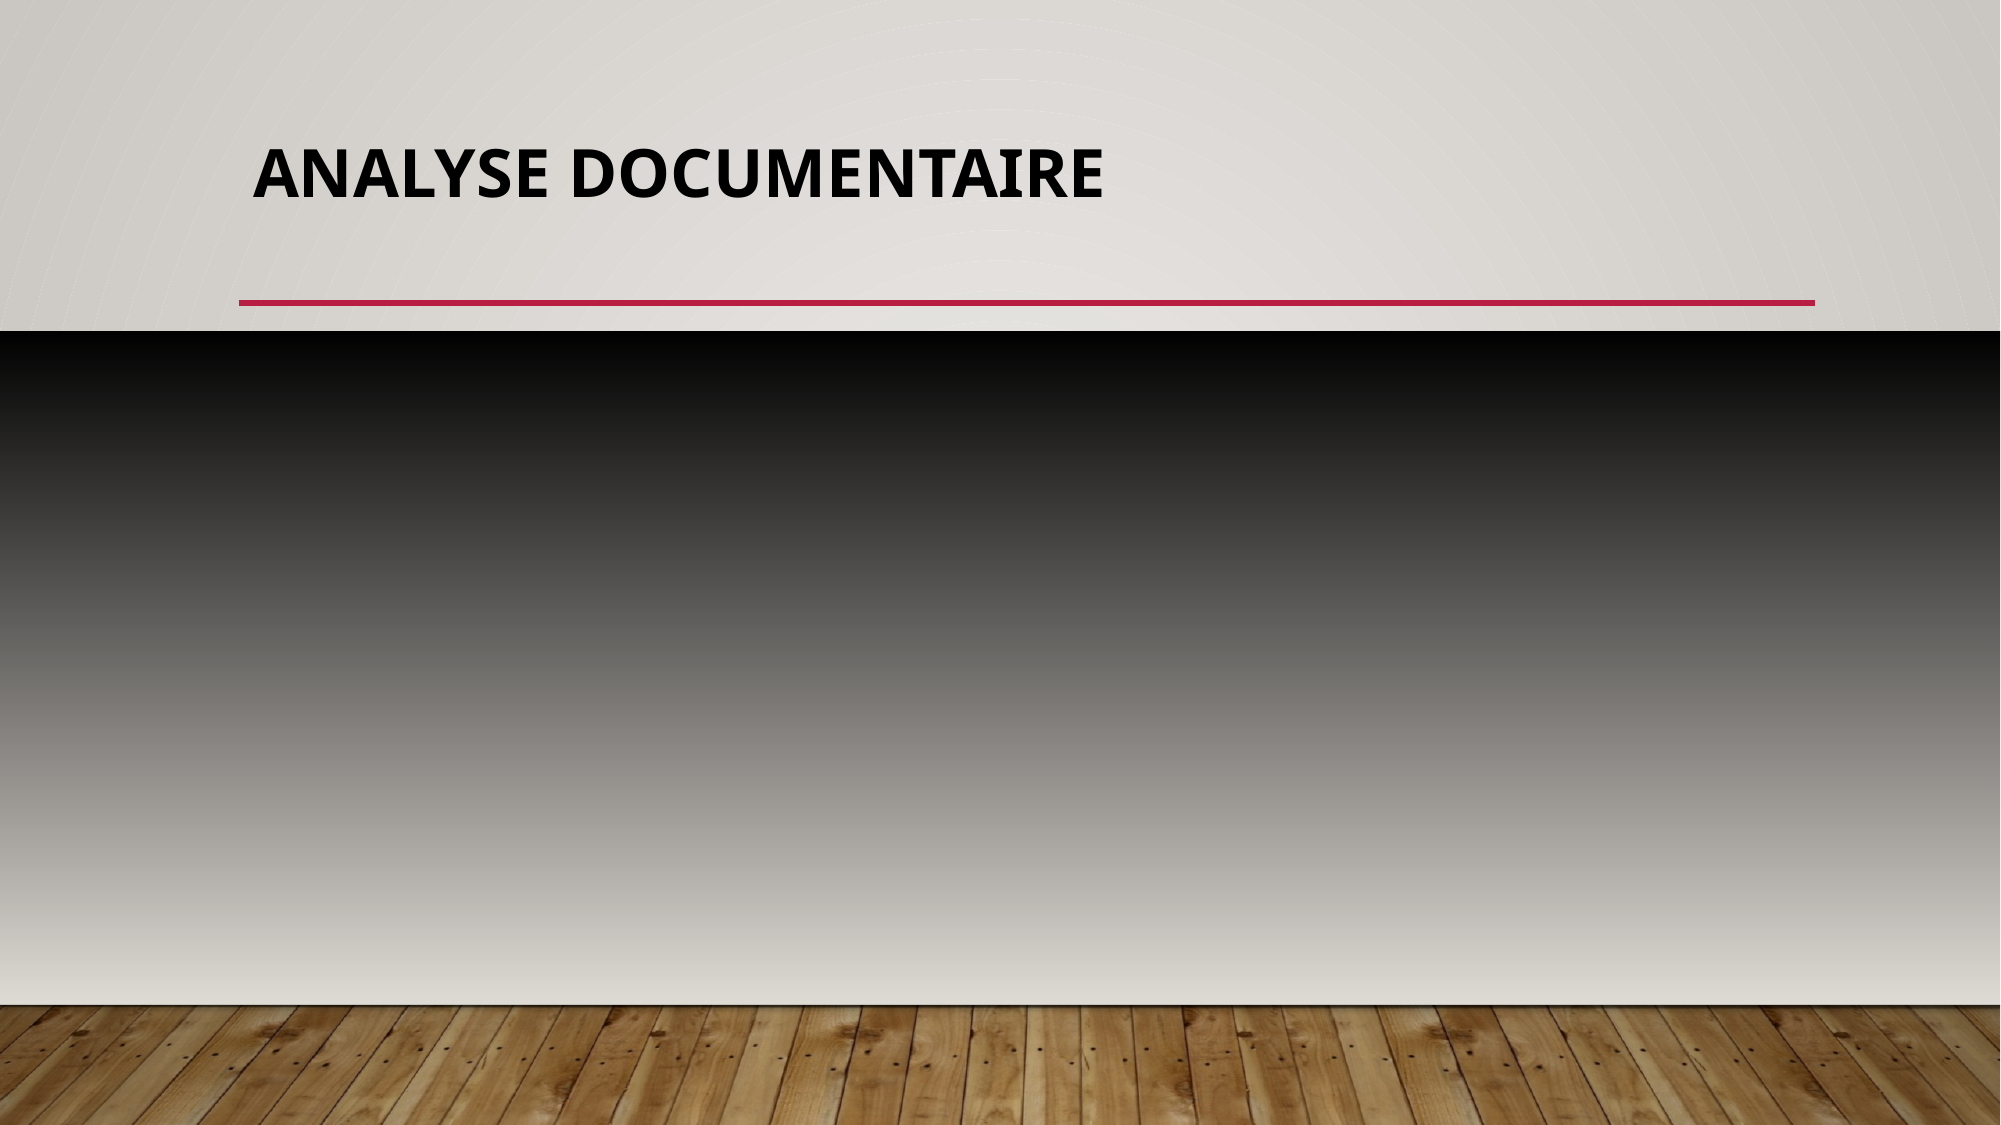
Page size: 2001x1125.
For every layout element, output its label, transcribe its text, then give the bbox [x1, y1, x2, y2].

title Analyse documentaire [238, 131, 1814, 305]
